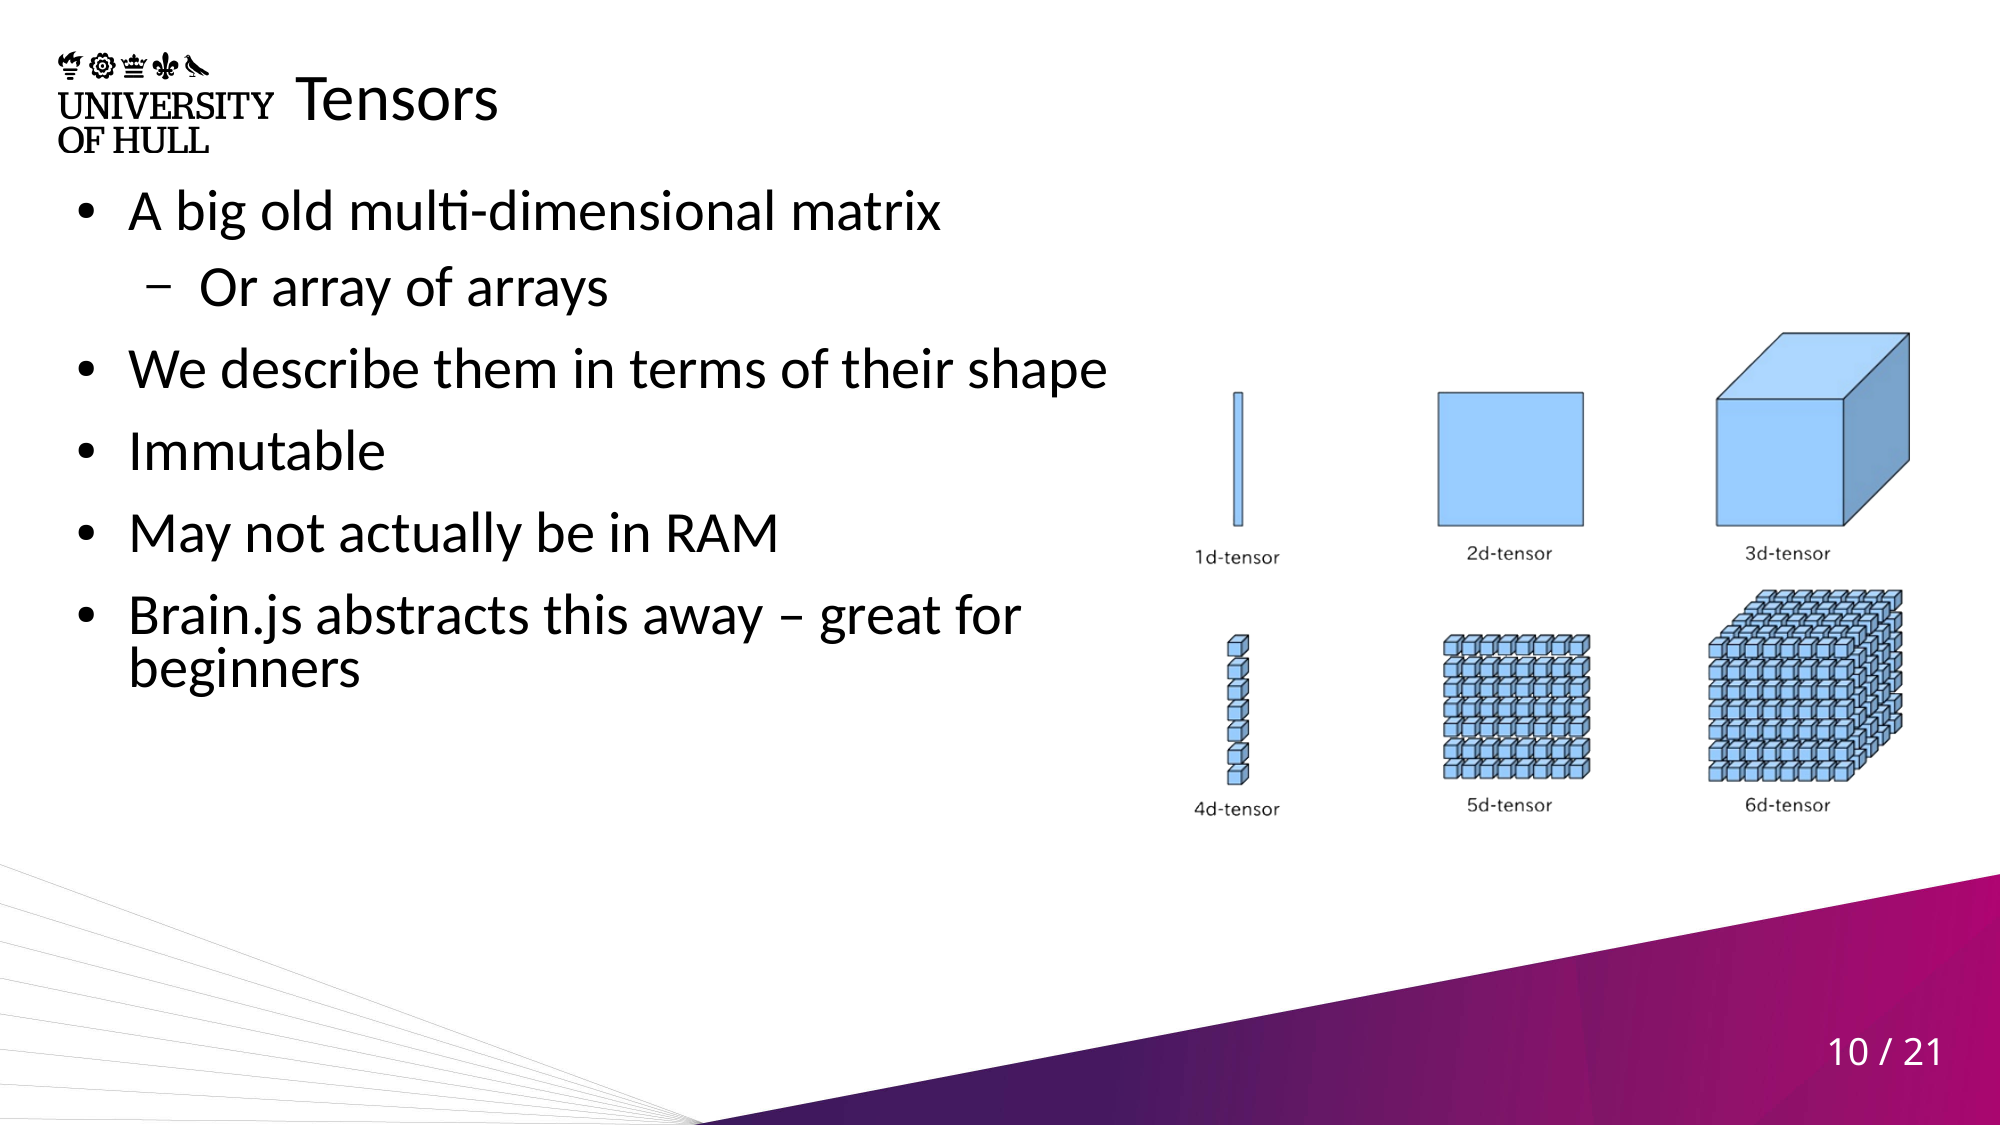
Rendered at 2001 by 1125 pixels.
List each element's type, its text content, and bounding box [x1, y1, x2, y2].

text_box <number> / 21 [1570, 1015, 1961, 1087]
picture [0, 0, 2000, 1125]
list A big old multi-dimensional matrix Or array of arrays We describe them in terms of their shape Immutable May not actually be in RAM Brain.js abstracts this away – great for beginners [58, 188, 1146, 1062]
title Tensors [295, 42, 1932, 166]
